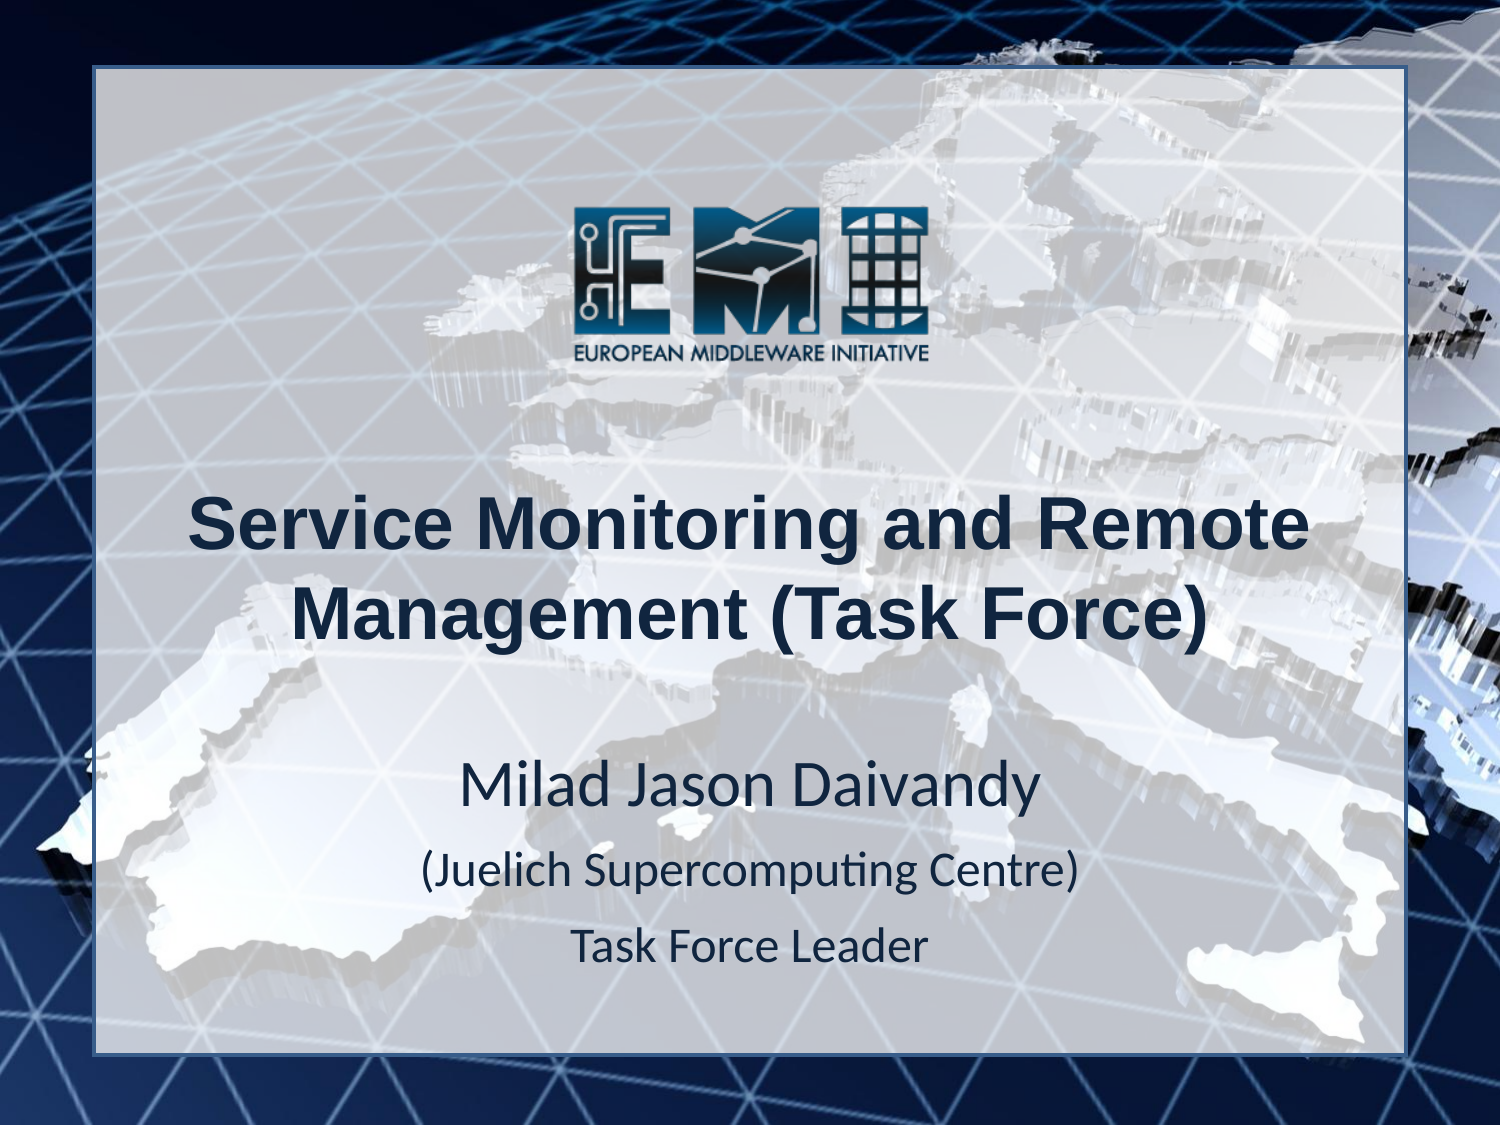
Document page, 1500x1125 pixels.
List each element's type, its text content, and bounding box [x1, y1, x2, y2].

text_box Milad Jason Daivandy (Juelich Supercomputing Centre) Task Force Leader [225, 731, 1276, 1021]
text_box [93, 66, 1407, 1055]
text_box Service Monitoring and Remote Management (Task Force) [112, 443, 1388, 686]
picture [0, 0, 1500, 1125]
